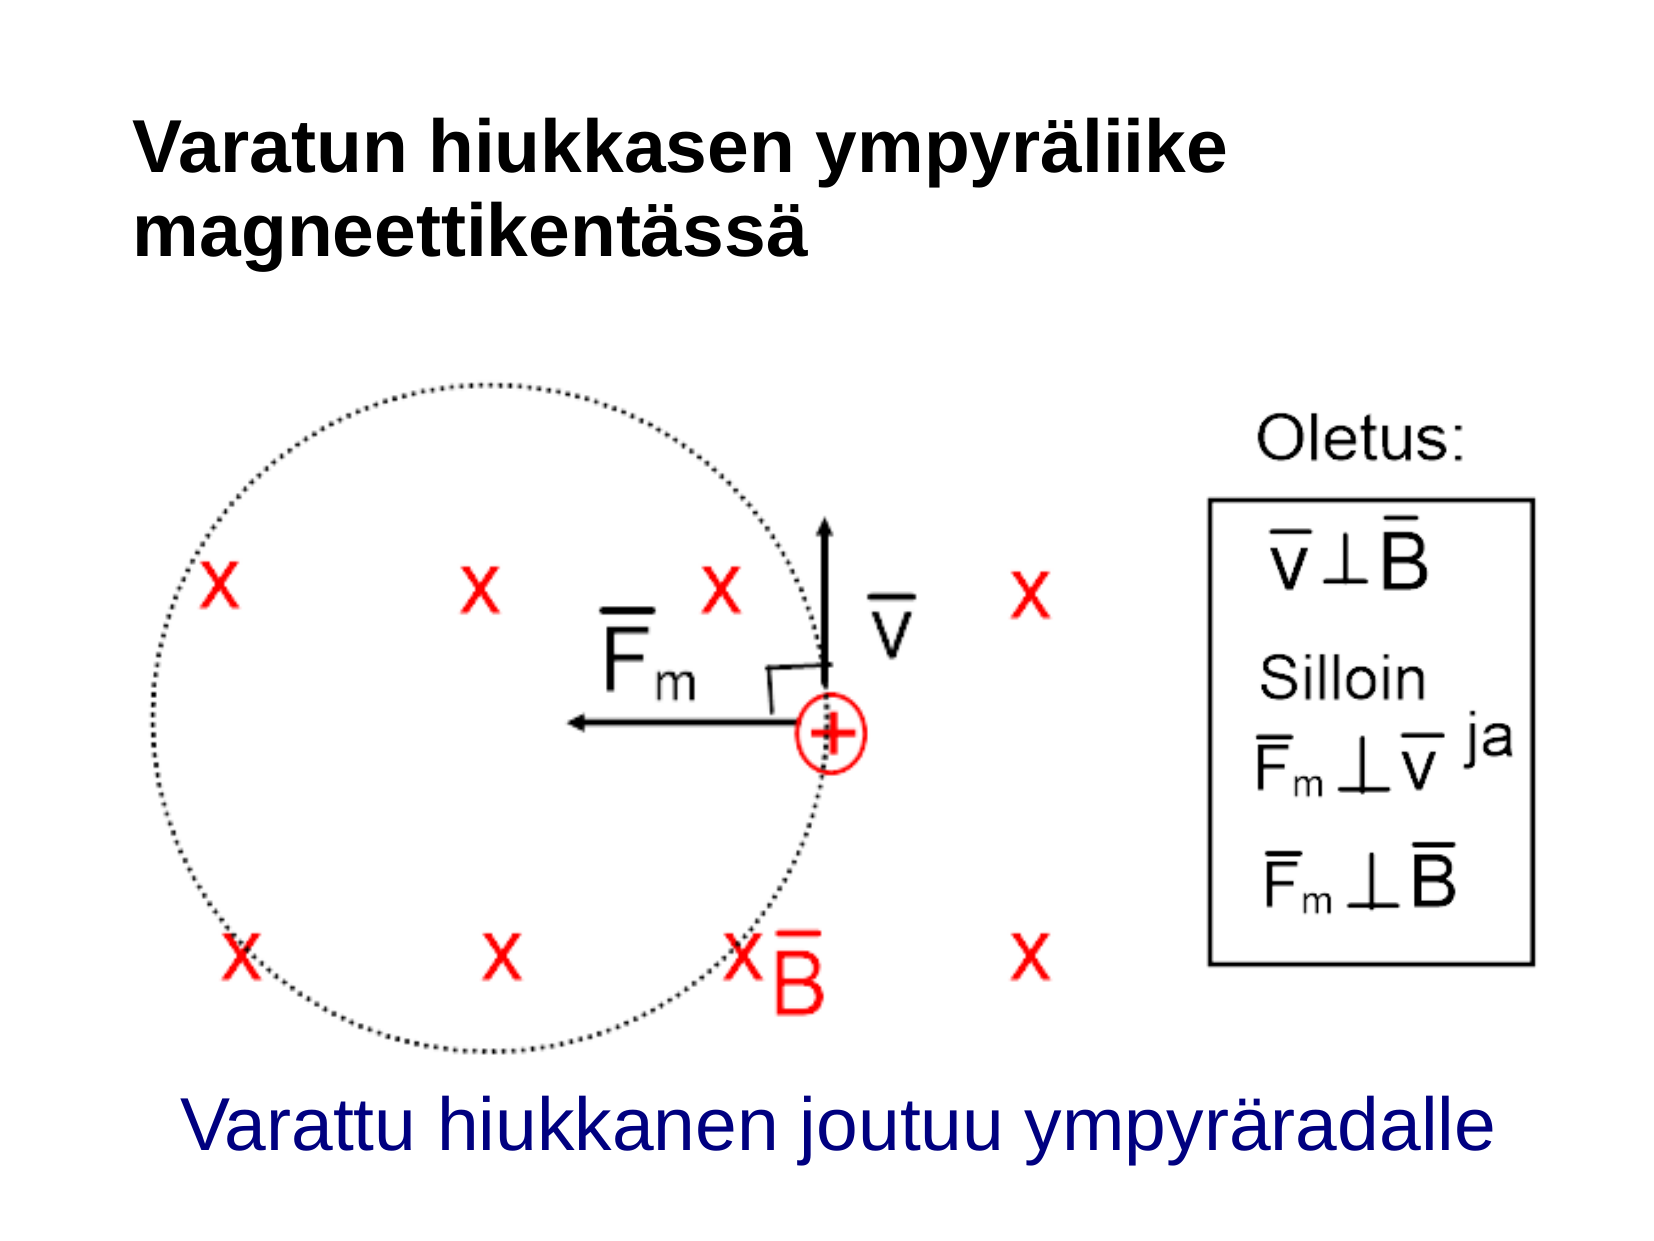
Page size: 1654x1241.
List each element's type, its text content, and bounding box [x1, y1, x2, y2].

text_box Varattu hiukkanen joutuu ympyräradalle [165, 1074, 1548, 1174]
picture [86, 317, 1134, 1182]
text_box Varatun hiukkasen ympyräliike magneettikentässä [118, 96, 1571, 364]
picture [1182, 318, 1571, 1003]
